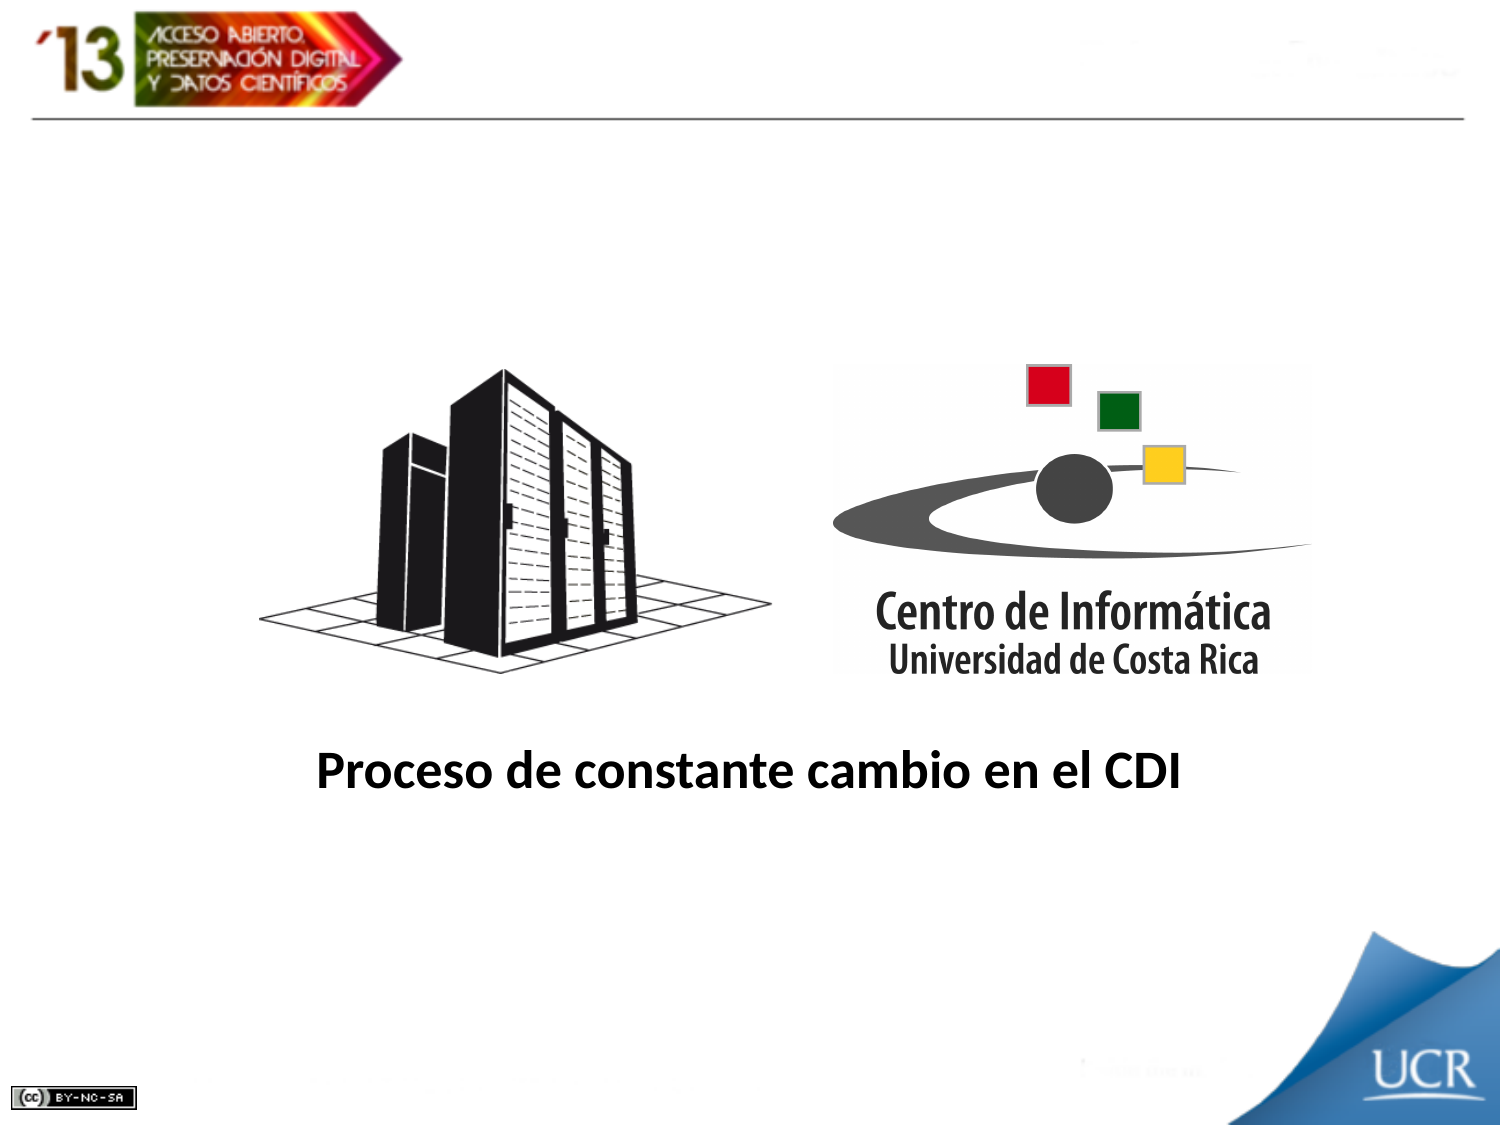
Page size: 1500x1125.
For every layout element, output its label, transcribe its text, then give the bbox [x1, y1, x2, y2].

title Proceso de constante cambio en el CDI [75, 735, 1426, 815]
picture [0, 0, 1500, 1125]
